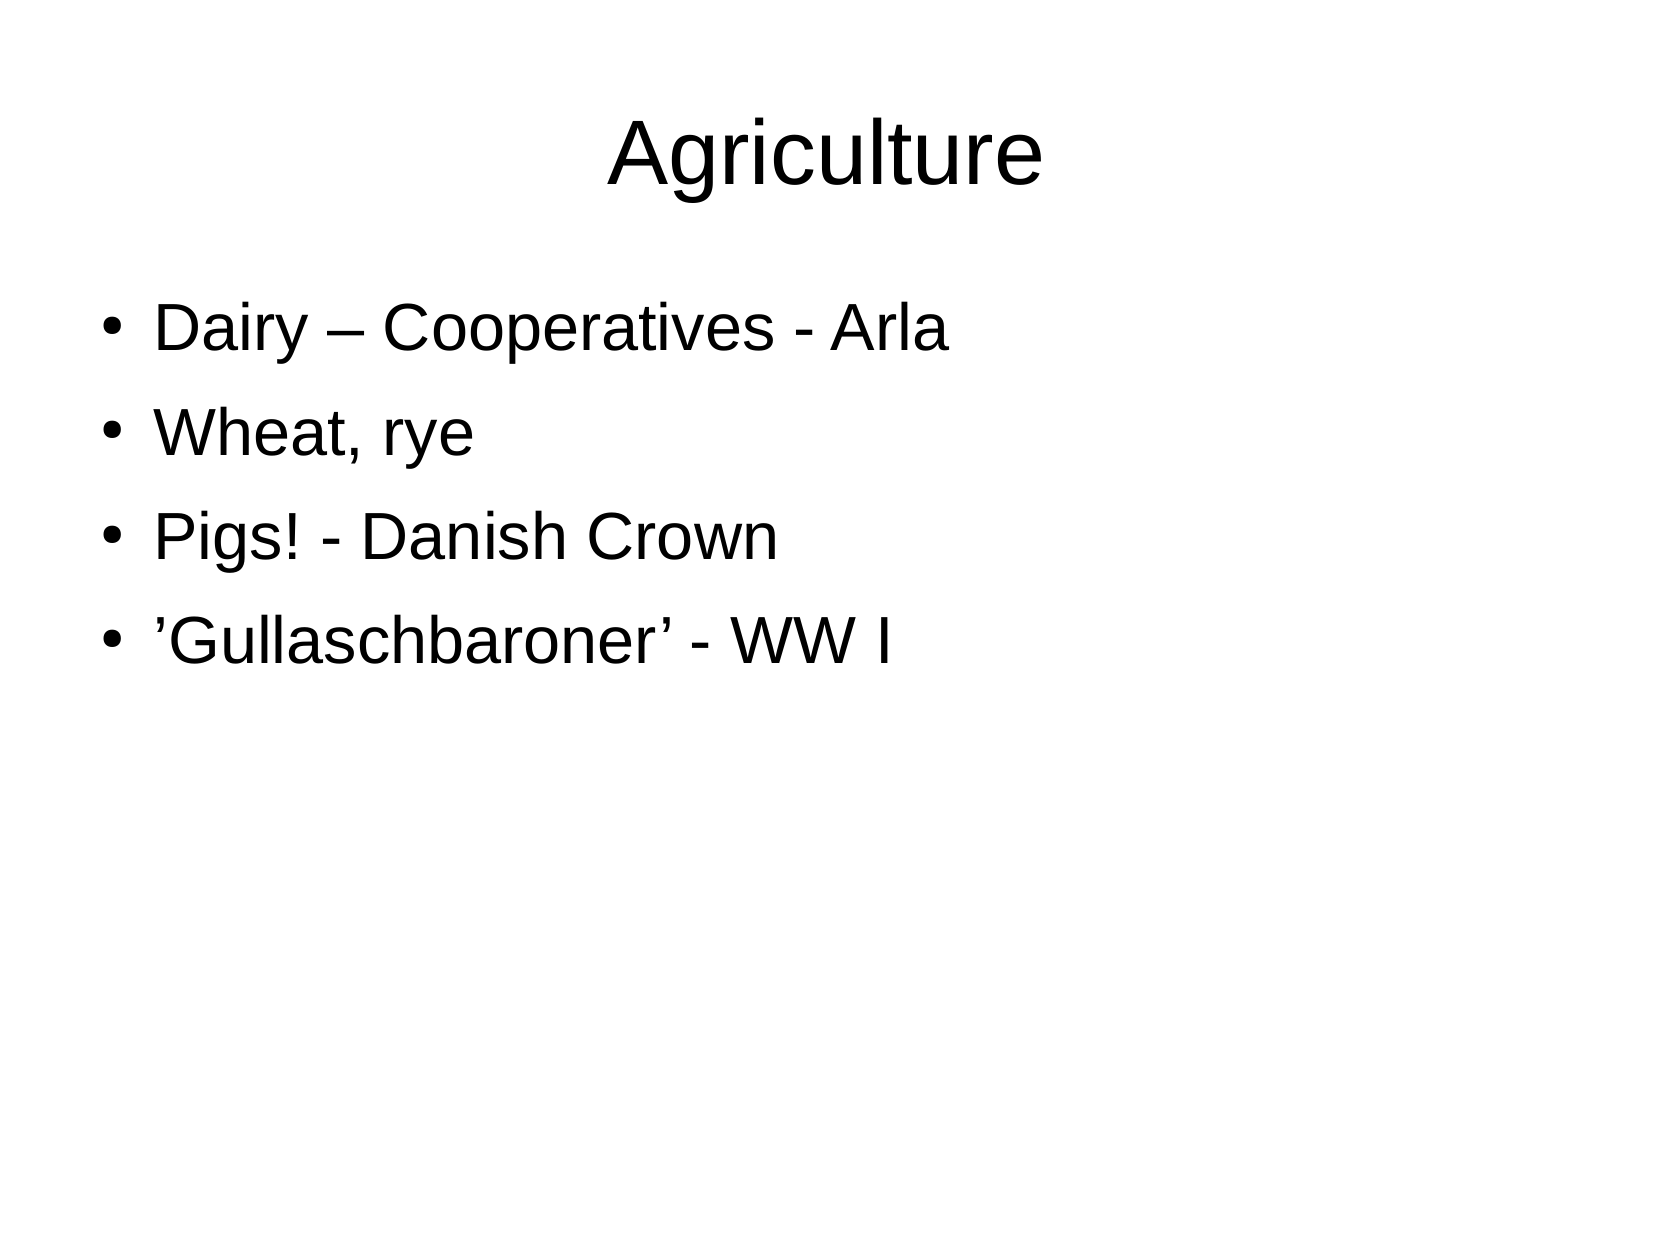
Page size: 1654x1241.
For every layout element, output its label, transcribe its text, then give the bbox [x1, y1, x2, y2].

title Agriculture [82, 49, 1571, 257]
list Dairy – Cooperatives - Arla Wheat, rye Pigs! - Danish Crown ’Gullaschbaroner’ - WW I [82, 290, 1571, 1010]
